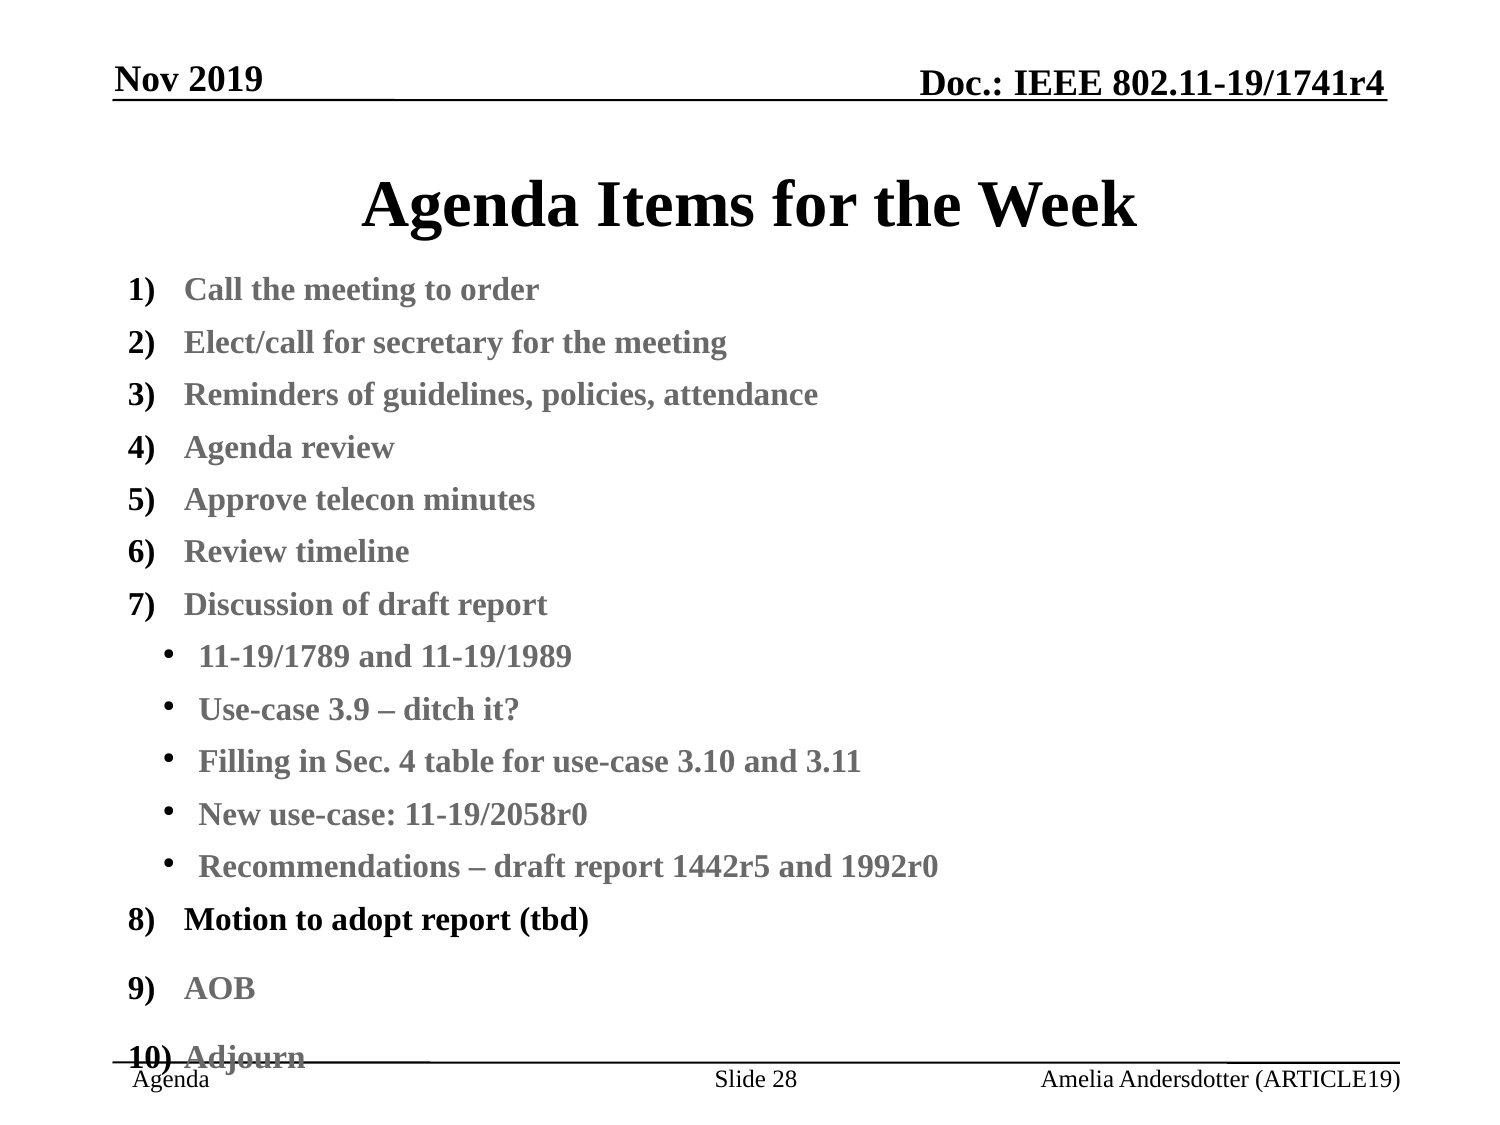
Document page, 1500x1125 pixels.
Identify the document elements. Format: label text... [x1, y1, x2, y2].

text_box Agenda Items for the Week [112, 112, 1387, 287]
text_box Amelia Andersdotter (ARTICLE19) [878, 1062, 1401, 1092]
text_box Call the meeting to order Elect/call for secretary for the meeting Reminders of guidelines, policies, attendance Agenda review Approve telecon minutes Review timeline Discussion of draft report 11-19/1789 and 11-19/1989 Use-case 3.9 – ditch it? Filling in Sec. 4 table for use-case 3.10 and 3.11 New use-case: 11-19/2058r0 Recommendations – draft report 1442r5 and 1992r0 Motion to adopt report (tbd) AOB Adjourn [112, 287, 1387, 1040]
text_box Slide <number> [712, 1062, 799, 1122]
text_box Nov 2019 [114, 54, 422, 99]
